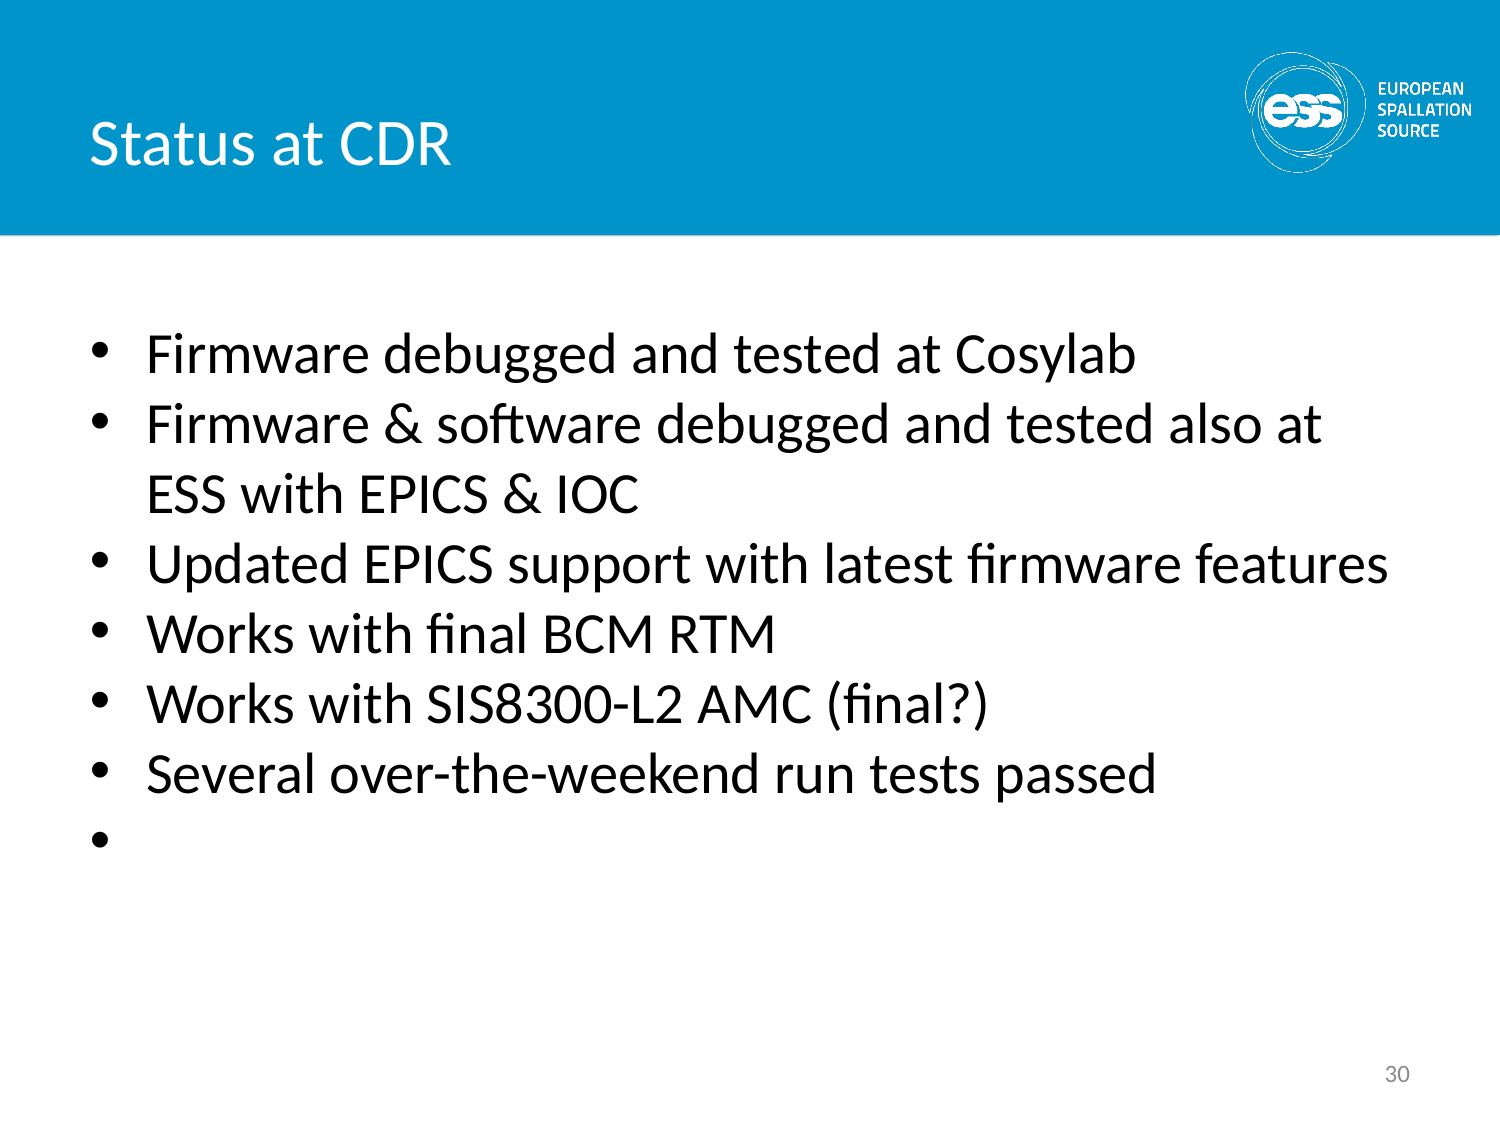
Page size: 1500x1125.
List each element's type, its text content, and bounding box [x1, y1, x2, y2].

picture [1379, 83, 1385, 94]
picture [1409, 104, 1415, 115]
picture [1264, 94, 1342, 127]
picture [1418, 104, 1423, 115]
picture [1398, 109, 1406, 115]
picture [1454, 83, 1458, 94]
text_box Firmware debugged and tested at Cosylab Firmware & software debugged and tested also at ESS with EPICS & IOC Updated EPICS support with latest firmware features Works with final BCM RTM Works with SIS8300-L2 AMC (final?) Several over-the-weekend run tests passed [74, 262, 1425, 1005]
picture [1443, 86, 1450, 93]
picture [1400, 83, 1407, 94]
picture [1432, 125, 1438, 136]
picture [1389, 104, 1393, 115]
picture [1436, 104, 1444, 115]
picture [1422, 125, 1428, 134]
text_box <number> [1074, 1042, 1425, 1103]
picture [1423, 83, 1430, 94]
text_box Status at CDR [75, 45, 1246, 233]
